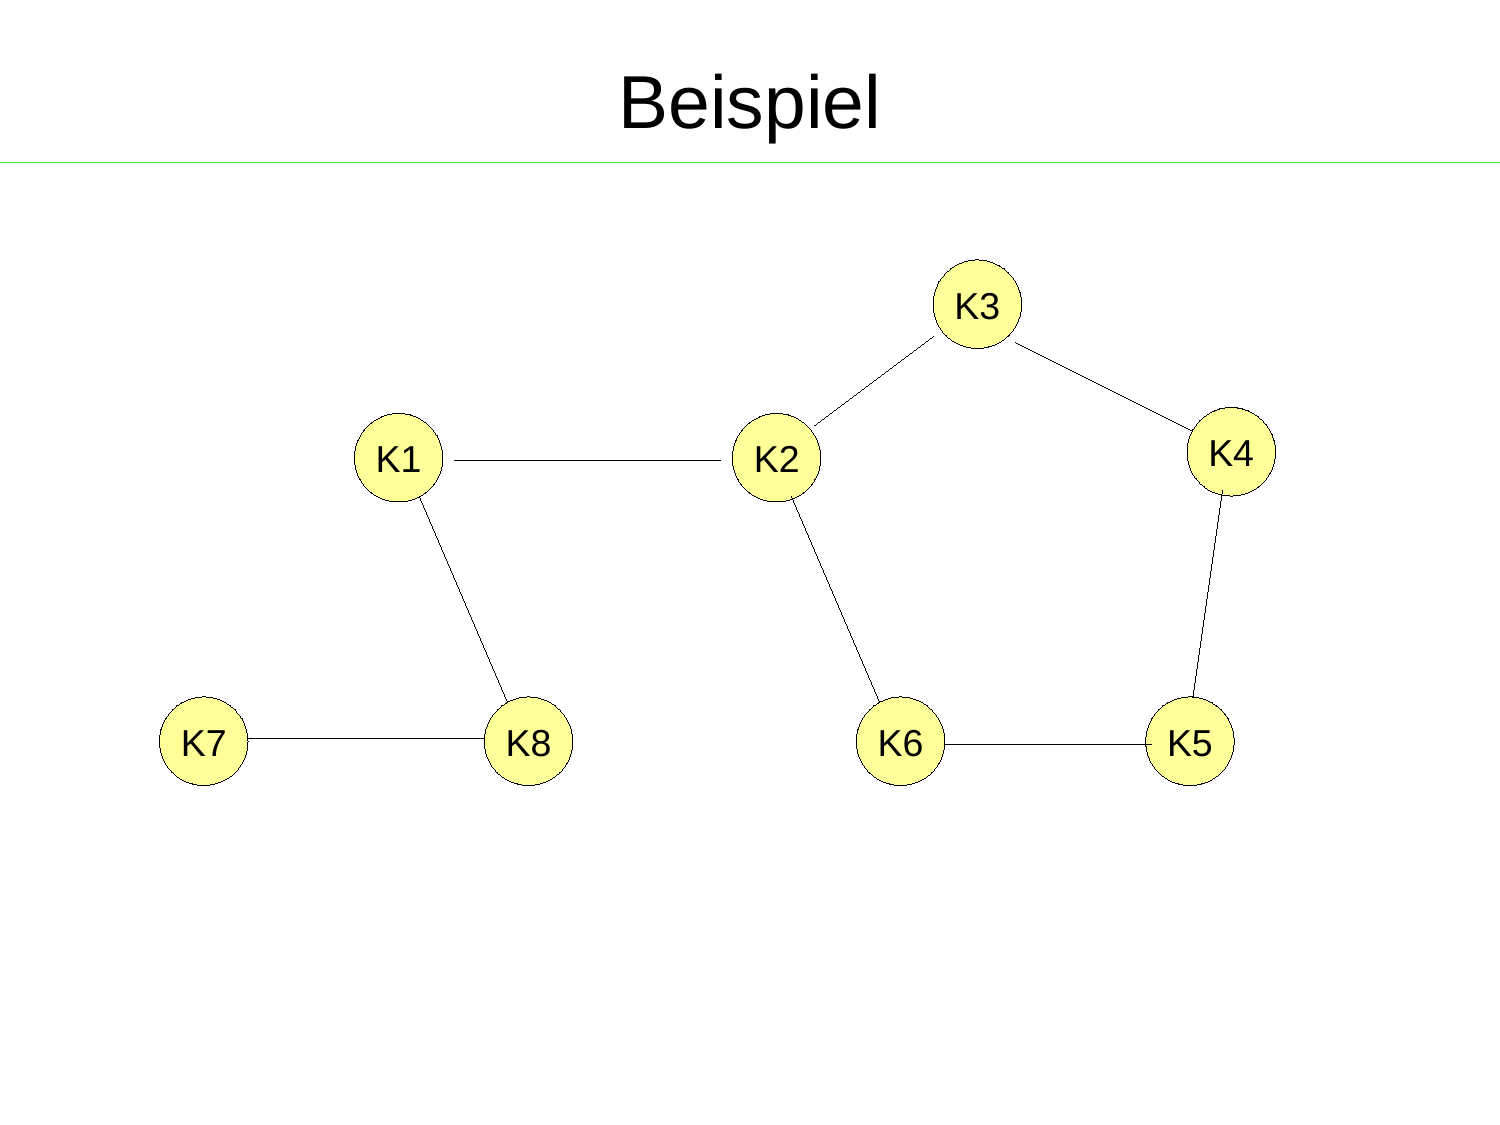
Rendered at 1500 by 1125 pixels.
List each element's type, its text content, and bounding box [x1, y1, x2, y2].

text_box K4 [1187, 407, 1276, 497]
text_box K6 [856, 696, 945, 786]
text_box K2 [732, 413, 821, 502]
text_box K5 [1145, 696, 1235, 786]
text_box K8 [484, 696, 573, 786]
title Beispiel [75, 49, 1426, 156]
text_box K1 [354, 413, 443, 502]
text_box K3 [933, 259, 1022, 349]
text_box K7 [159, 696, 249, 786]
